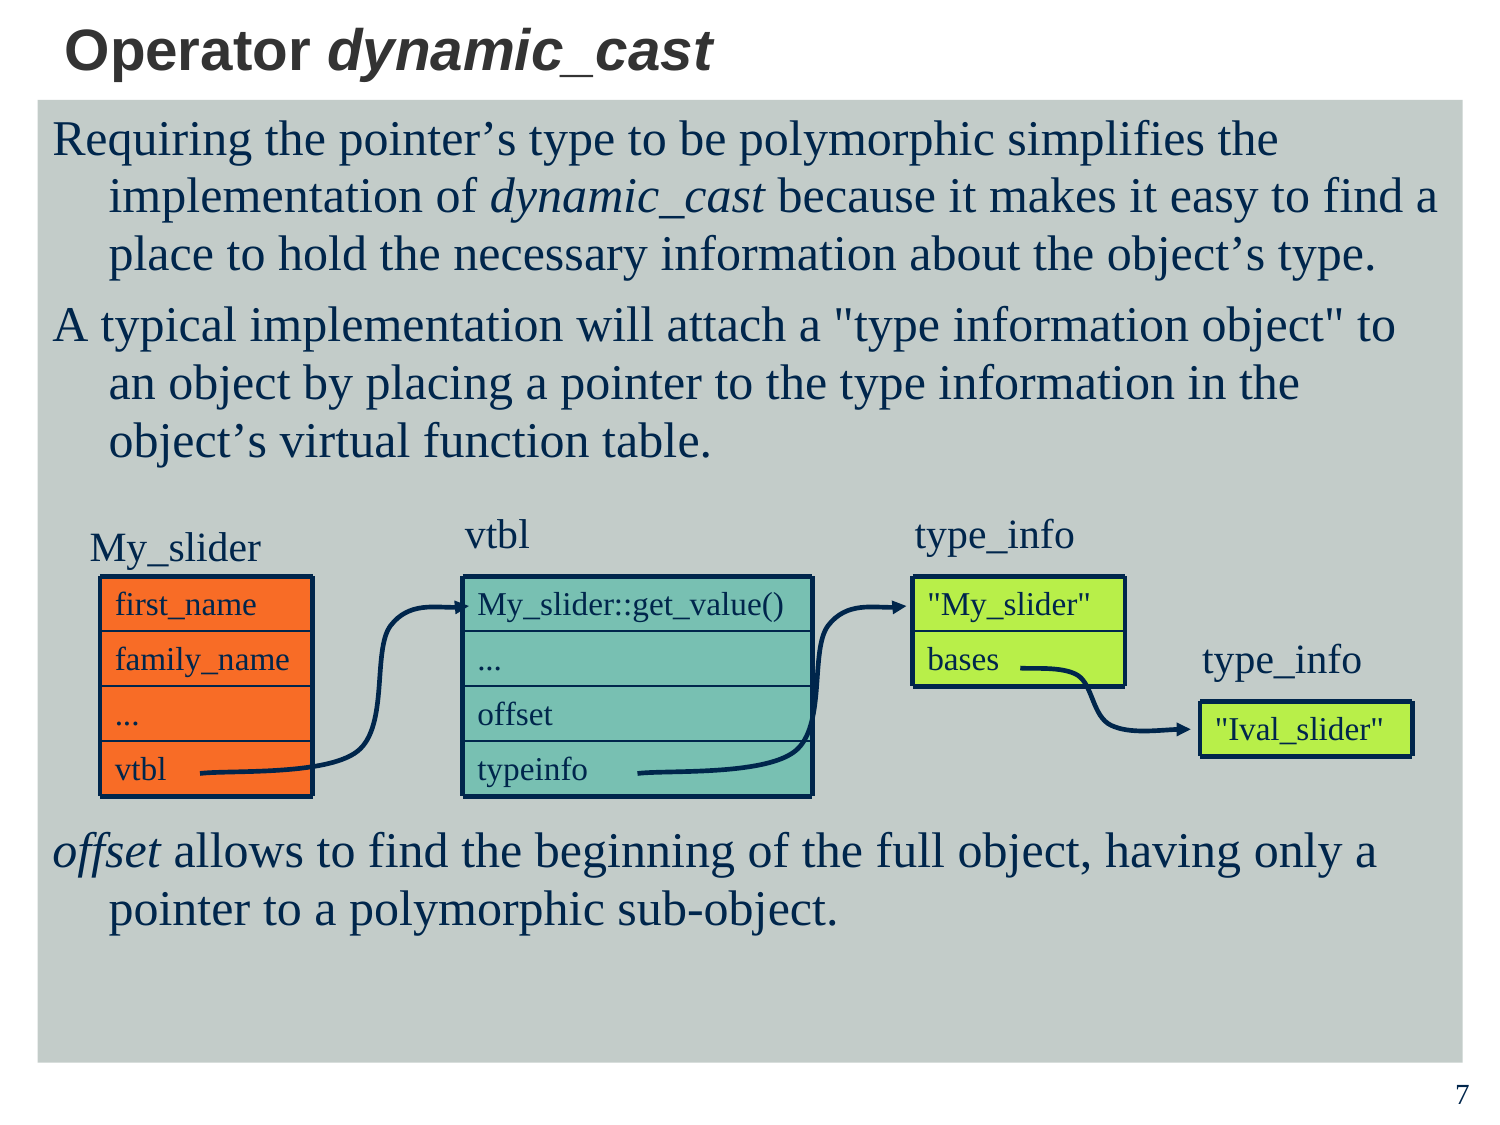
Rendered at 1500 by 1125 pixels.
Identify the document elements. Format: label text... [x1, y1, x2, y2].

list Requiring the pointer’s type to be polymorphic simplifies the implementation of dynamic_cast because it makes it easy to find a place to hold the necessary information about the object’s type. A typical implementation will attach a "type information object" to an object by placing a pointer to the type information in the object’s virtual function table. offset allows to find the beginning of the full object, having only a pointer to a polymorphic sub-object. [37, 99, 1463, 1063]
list typeinfo [465, 742, 810, 794]
title Operator dynamic_cast [50, 0, 1450, 91]
list "My_slider" [915, 579, 1123, 630]
list My_slider::get_value() [465, 579, 810, 630]
list first_name [102, 579, 310, 630]
list bases [915, 632, 1123, 684]
text_box type_info [900, 501, 1090, 567]
list ... [465, 632, 810, 685]
list vtbl [102, 742, 310, 794]
text_box vtbl [450, 501, 545, 567]
text_box type_info [1187, 626, 1378, 692]
list ... [102, 687, 310, 740]
text_box My_slider [75, 513, 277, 579]
list family_name [102, 632, 310, 685]
list offset [465, 687, 810, 740]
list "Ival_slider" [1202, 704, 1410, 754]
